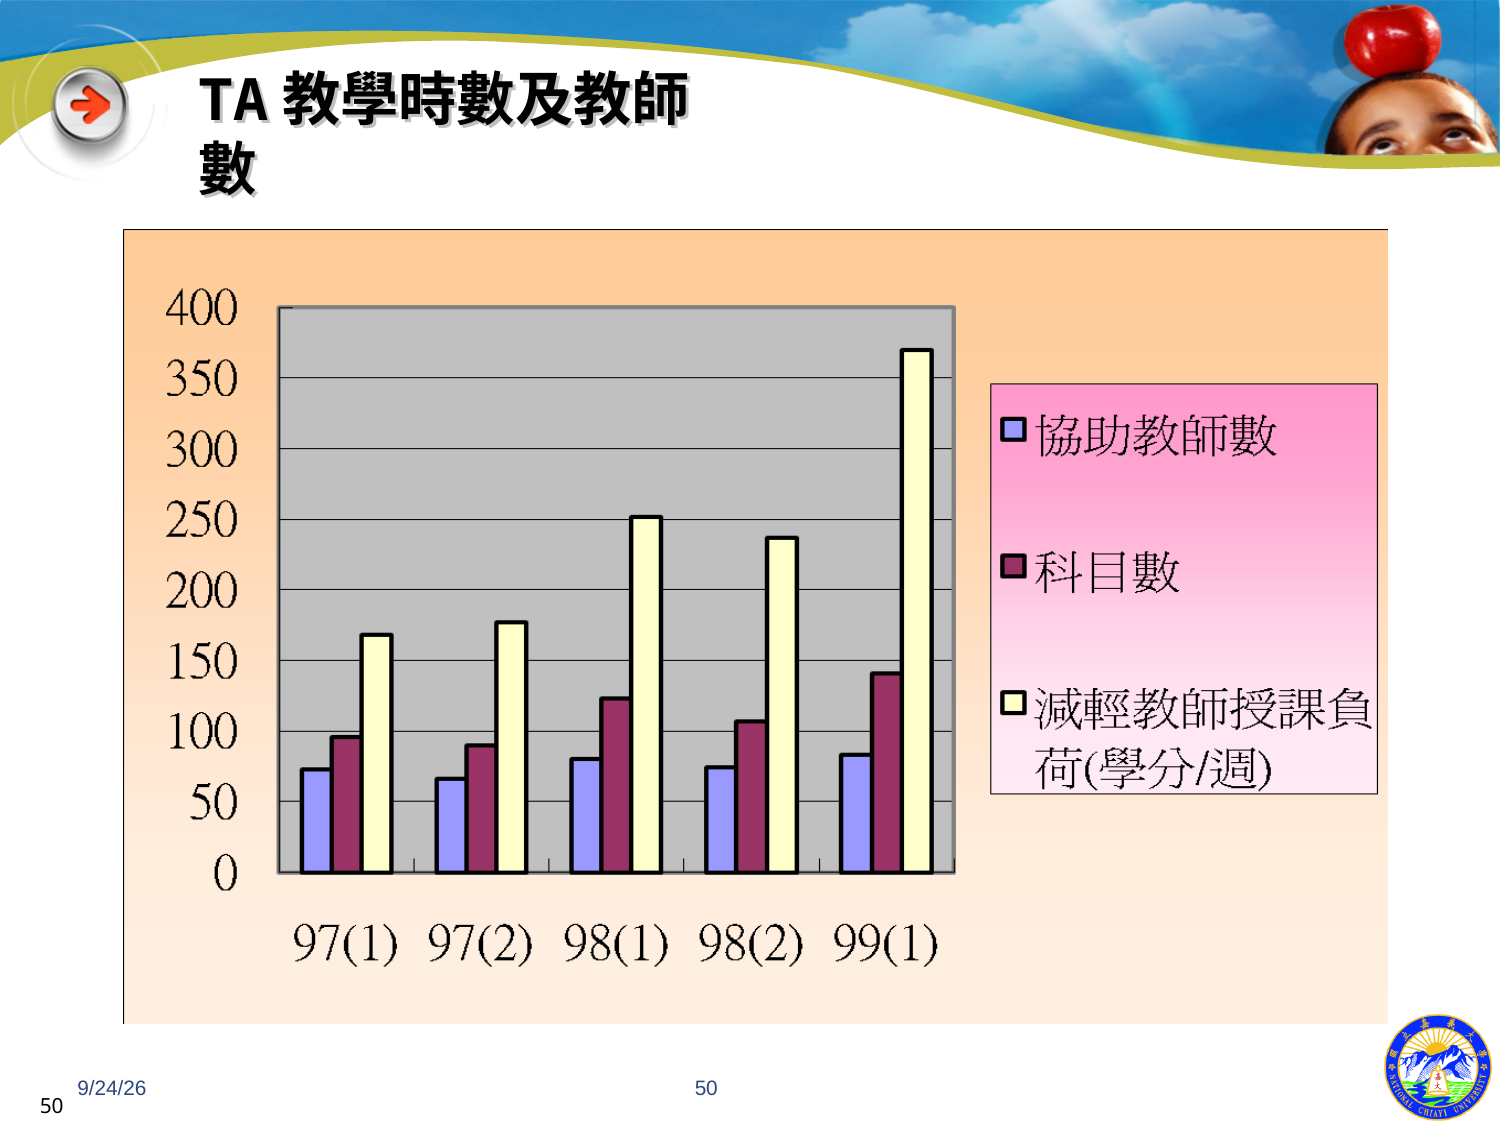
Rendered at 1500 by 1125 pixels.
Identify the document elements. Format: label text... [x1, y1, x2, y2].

title TA教學時數及教師數 [183, 54, 762, 148]
text_box [24, 1067, 376, 1125]
text_box [637, 1067, 775, 1111]
chart [123, 229, 1388, 1024]
